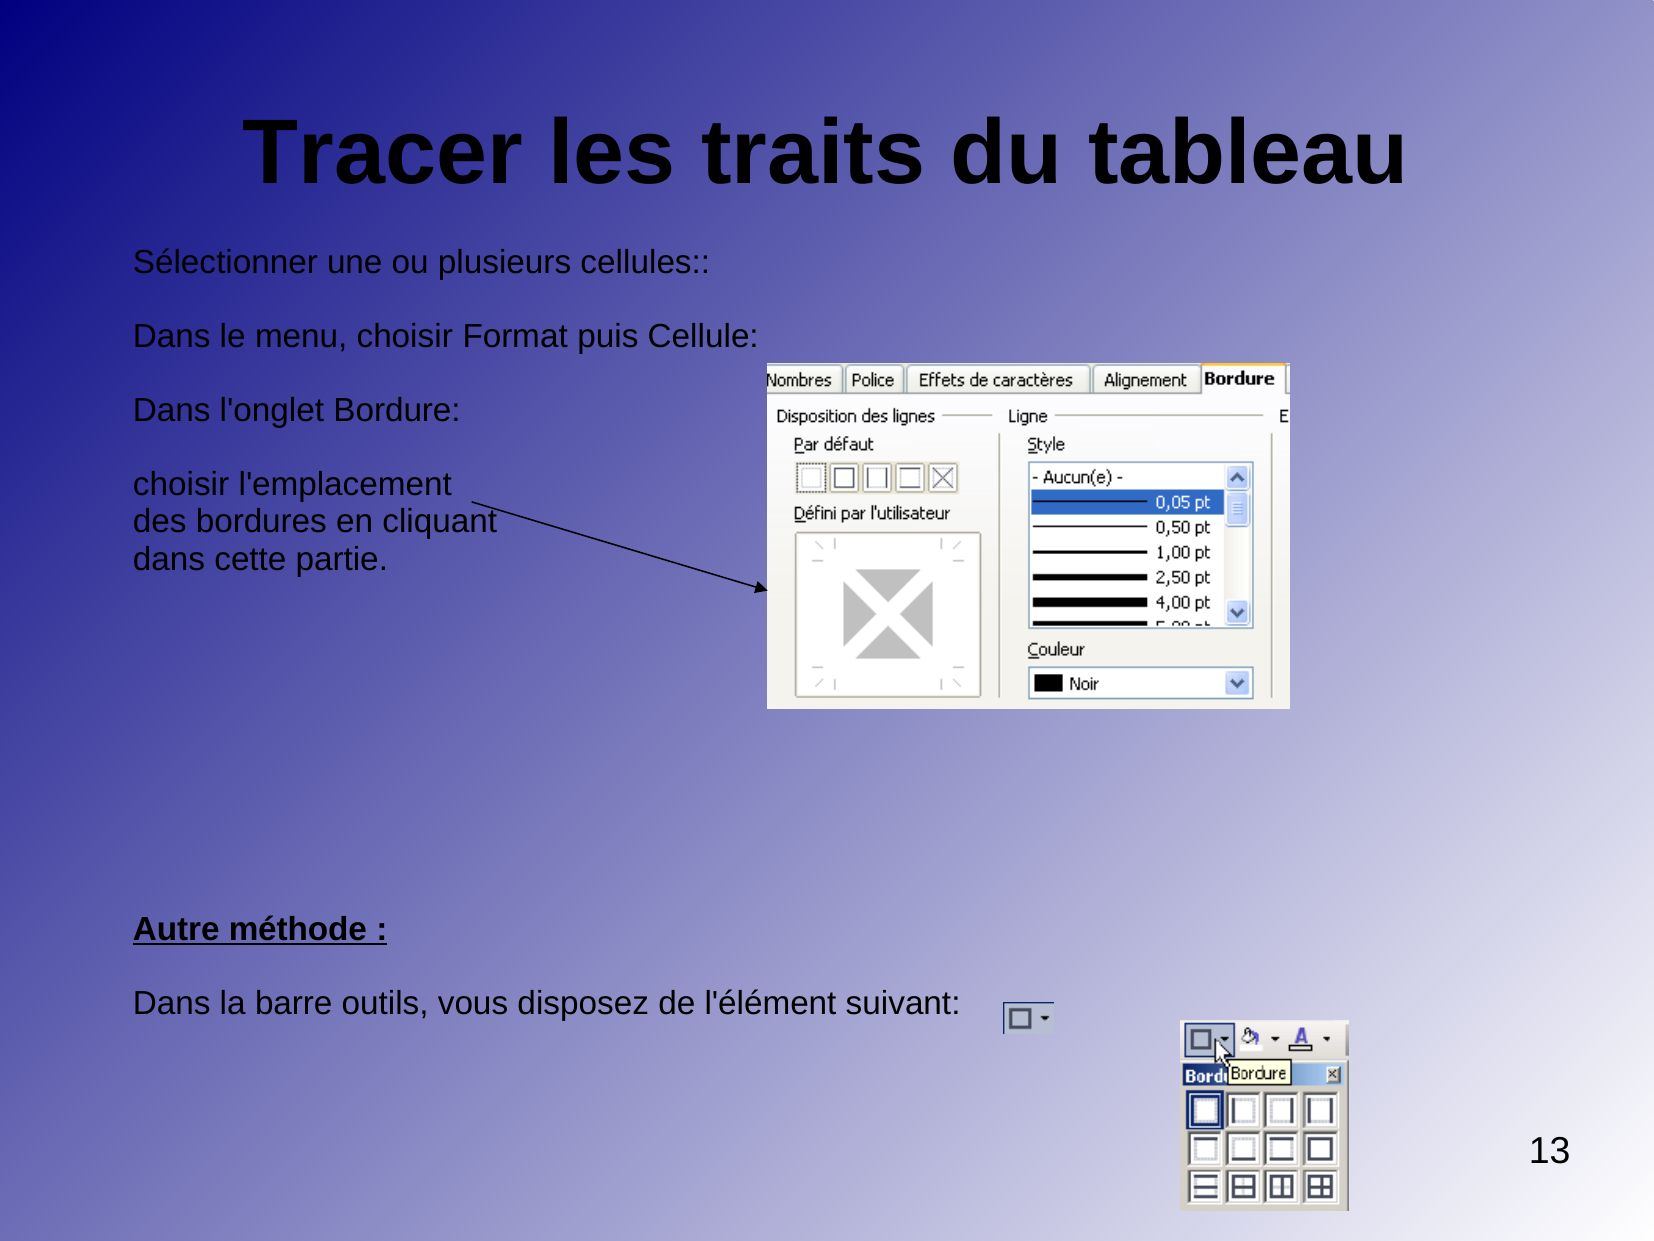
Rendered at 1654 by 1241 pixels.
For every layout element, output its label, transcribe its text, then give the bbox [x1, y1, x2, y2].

title Tracer les traits du tableau [82, 56, 1571, 250]
picture [1180, 1020, 1349, 1211]
text_box Sélectionner une ou plusieurs cellules:: Dans le menu, choisir Format puis Cellule: Dans l'onglet Bordure: choisir l'emplacement des bordures en cliquant dans cette partie. Autre méthode : Dans la barre outils, vous disposez de l'élément suivant: [118, 236, 1448, 1035]
picture [767, 363, 1290, 709]
picture [1003, 1002, 1054, 1034]
